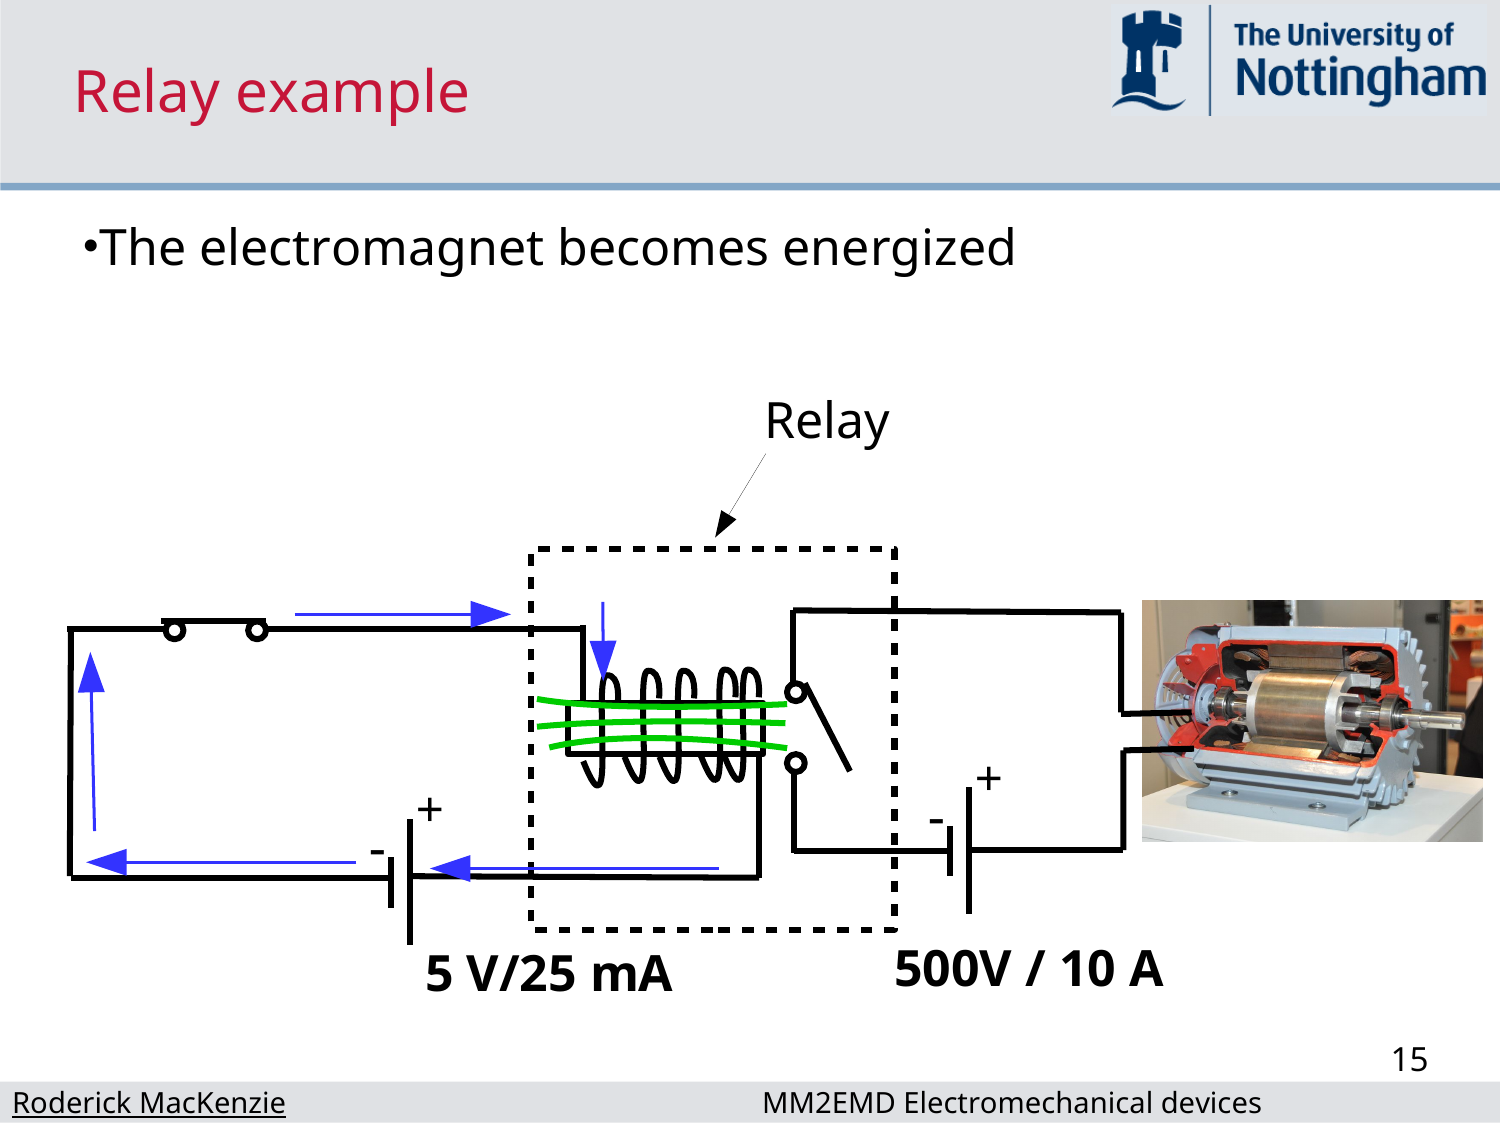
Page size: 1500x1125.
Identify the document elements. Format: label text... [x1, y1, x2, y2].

picture [1142, 600, 1483, 842]
text_box Relay [732, 381, 1071, 637]
text_box - [354, 807, 401, 883]
text_box + [959, 737, 1019, 813]
text_box 5 V/25 mA [410, 933, 728, 1009]
picture [1111, 4, 1487, 116]
text_box <number> [1375, 1030, 1500, 1101]
text_box 500V / 10 A [879, 929, 1232, 1005]
text_box - [913, 775, 960, 851]
text_box + [400, 769, 459, 845]
text_box The electromagnet becomes energized [67, 207, 1153, 502]
title Relay example [59, 37, 1297, 143]
